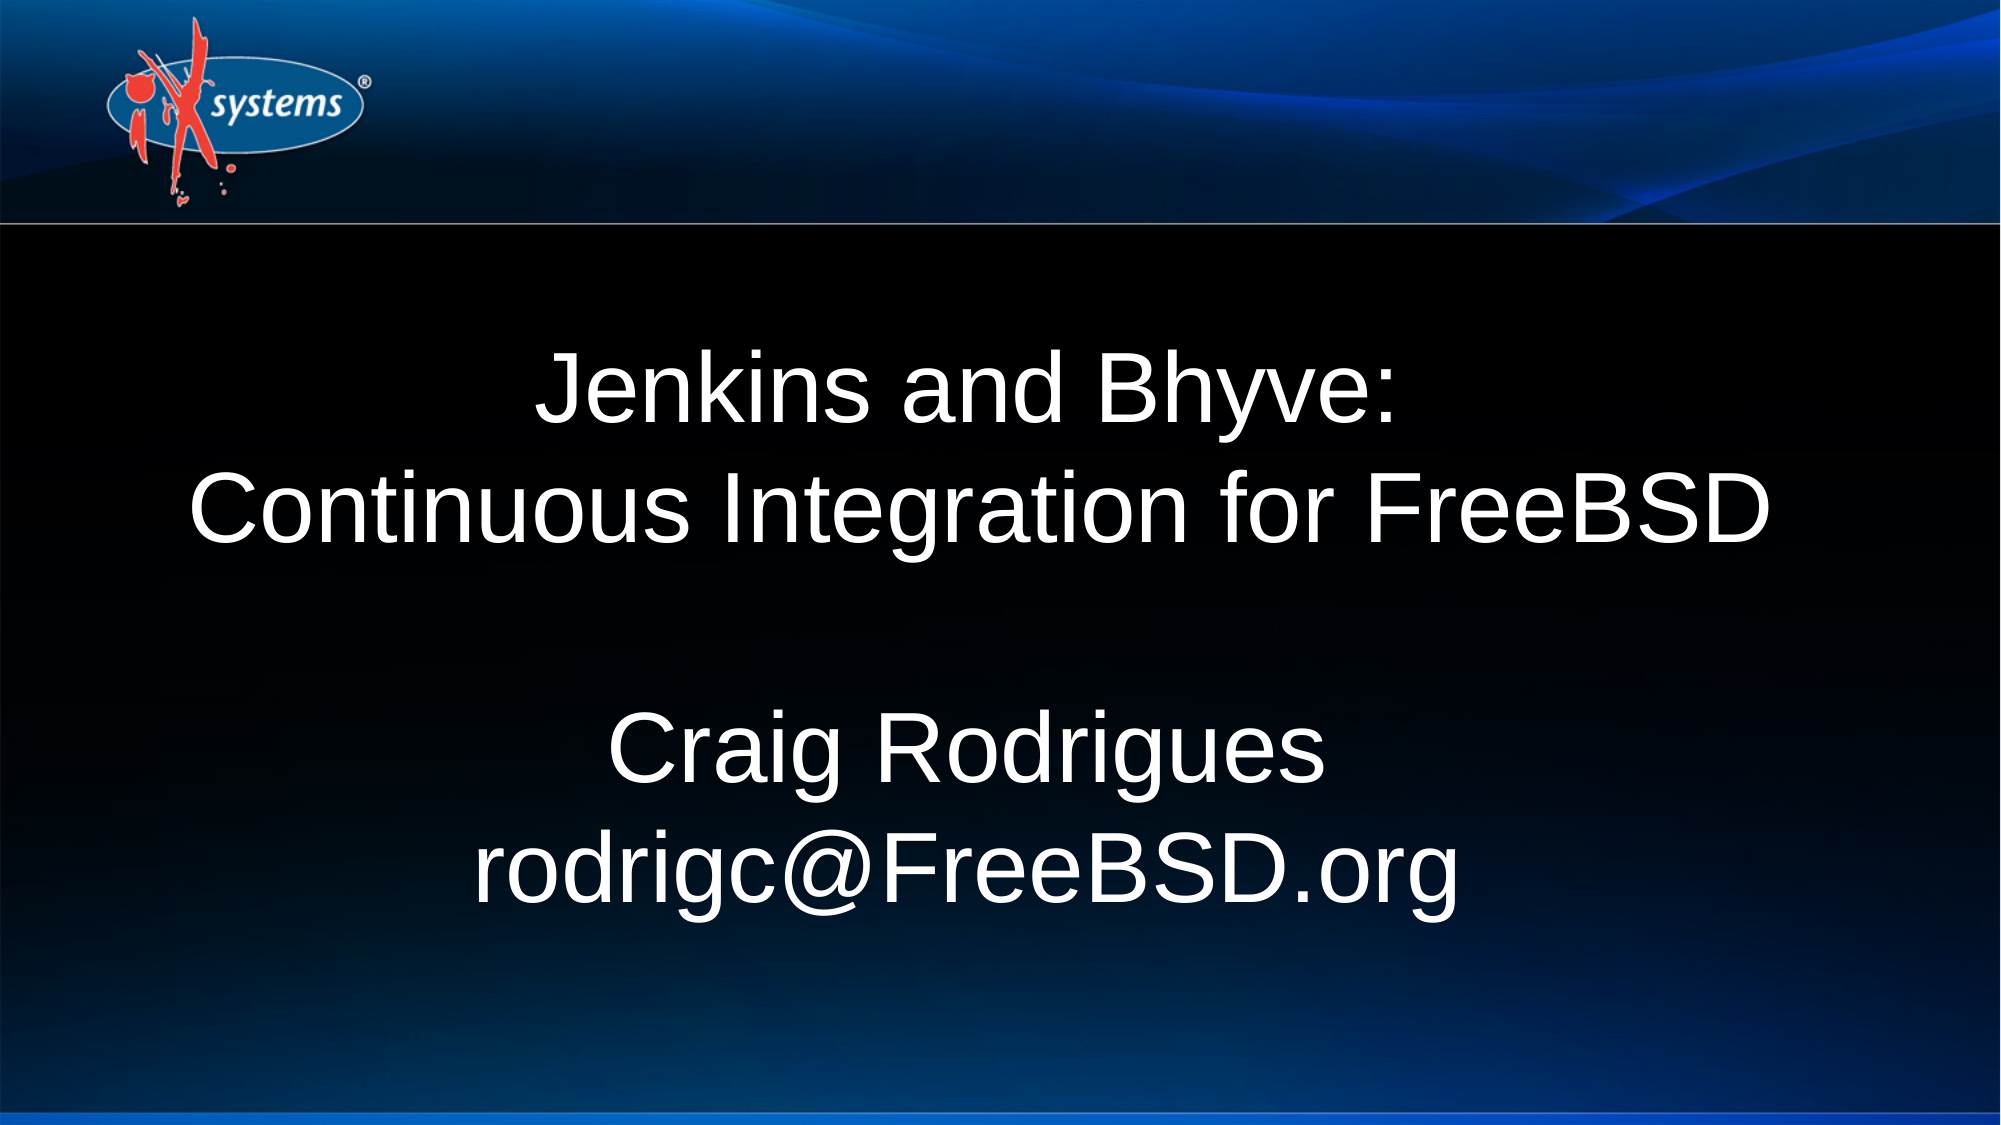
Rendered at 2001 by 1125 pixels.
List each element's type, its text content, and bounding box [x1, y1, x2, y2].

title Jenkins and Bhyve: Continuous Integration for FreeBSD Craig Rodrigues rodrigc@FreeBSD.org [45, 254, 1891, 991]
picture [0, 0, 2001, 1125]
